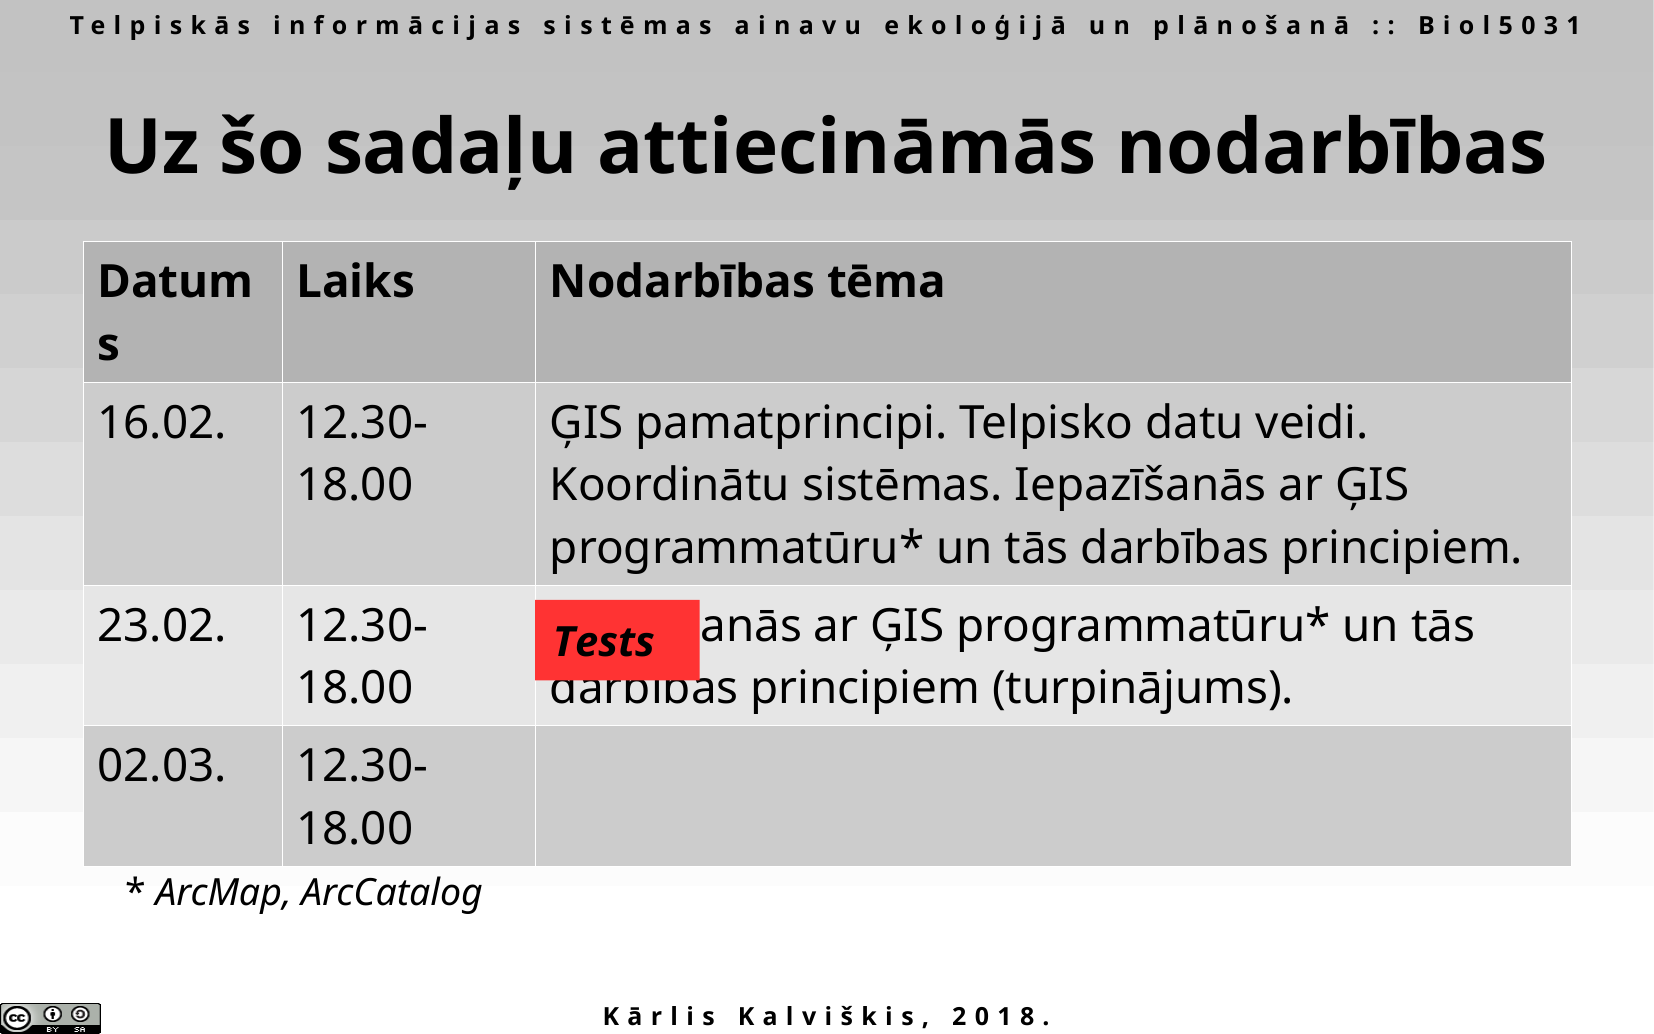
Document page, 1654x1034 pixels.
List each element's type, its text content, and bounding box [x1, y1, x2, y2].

picture [0, 0, 1654, 1034]
table_cell Iepazīšanās ar ĢIS programmatūru* un tās darbības principiem (turpinājums). [536, 586, 1571, 725]
table_cell [536, 726, 1571, 866]
table_cell ĢIS pamatprincipi. Telpisko datu veidi. Koordinātu sistēmas. Iepazīšanās ar ĢIS programmatūru* un tās darbības principiem. [536, 383, 1571, 585]
table_cell 12.30-18.00 [283, 726, 535, 858]
table_cell 12.30-18.00 [283, 383, 535, 585]
table_cell 02.03. [84, 726, 282, 866]
table_cell 23.02. [84, 586, 282, 725]
table_cell 16.02. [84, 383, 282, 585]
text_box Tests [535, 599, 700, 670]
table_cell 12.30-18.00 [283, 586, 535, 725]
table_header Nodarbības tēma [536, 247, 1571, 382]
table_header Datums [84, 247, 282, 382]
title Uz šo sadaļu attiecināmās nodarbības [29, 41, 1625, 247]
text_box * ArcMap, ArcCatalog [110, 858, 542, 911]
table_header Laiks [283, 247, 535, 382]
